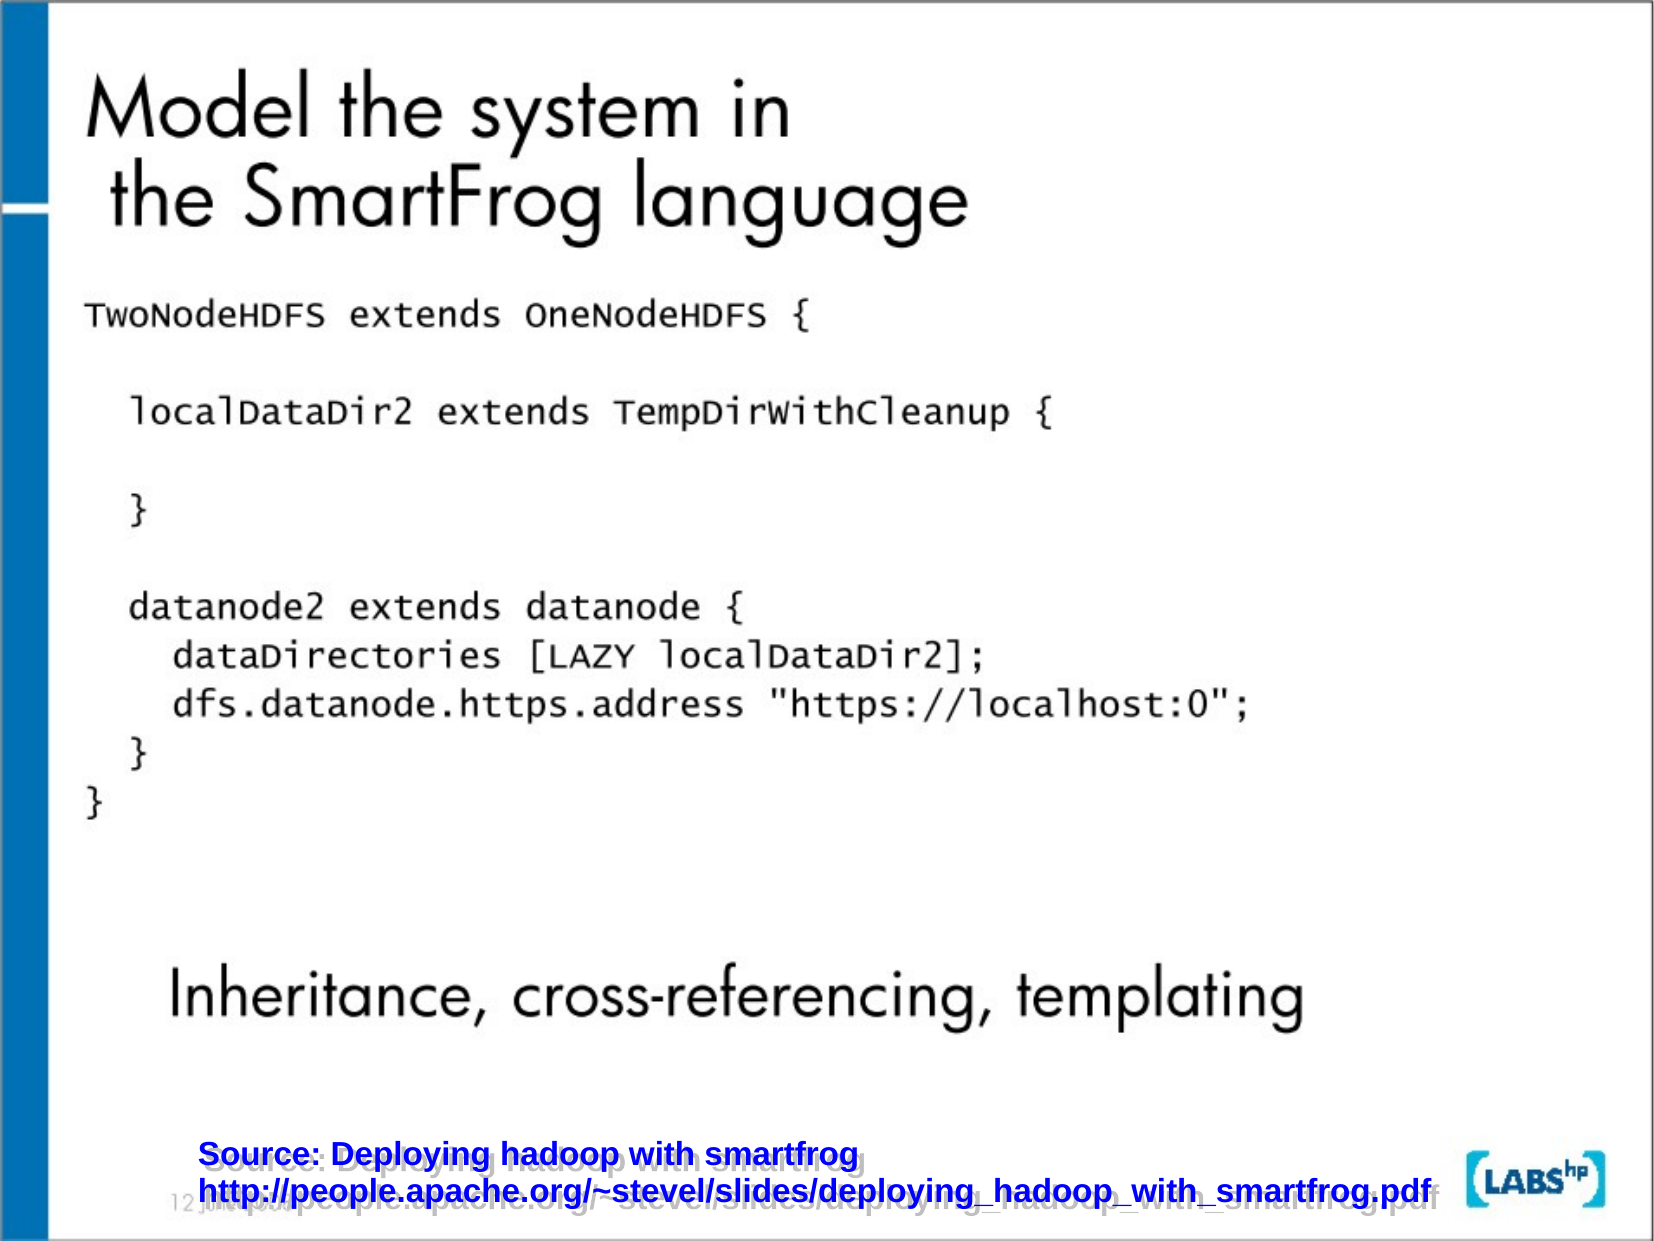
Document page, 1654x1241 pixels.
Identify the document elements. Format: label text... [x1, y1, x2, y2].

text_box Source: Deploying hadoop with smartfrog http://people.apache.org/~stevel/slides/deploying_hadoop_with_smartfrog.pdf [183, 1128, 1512, 1220]
picture [0, 0, 1654, 1241]
